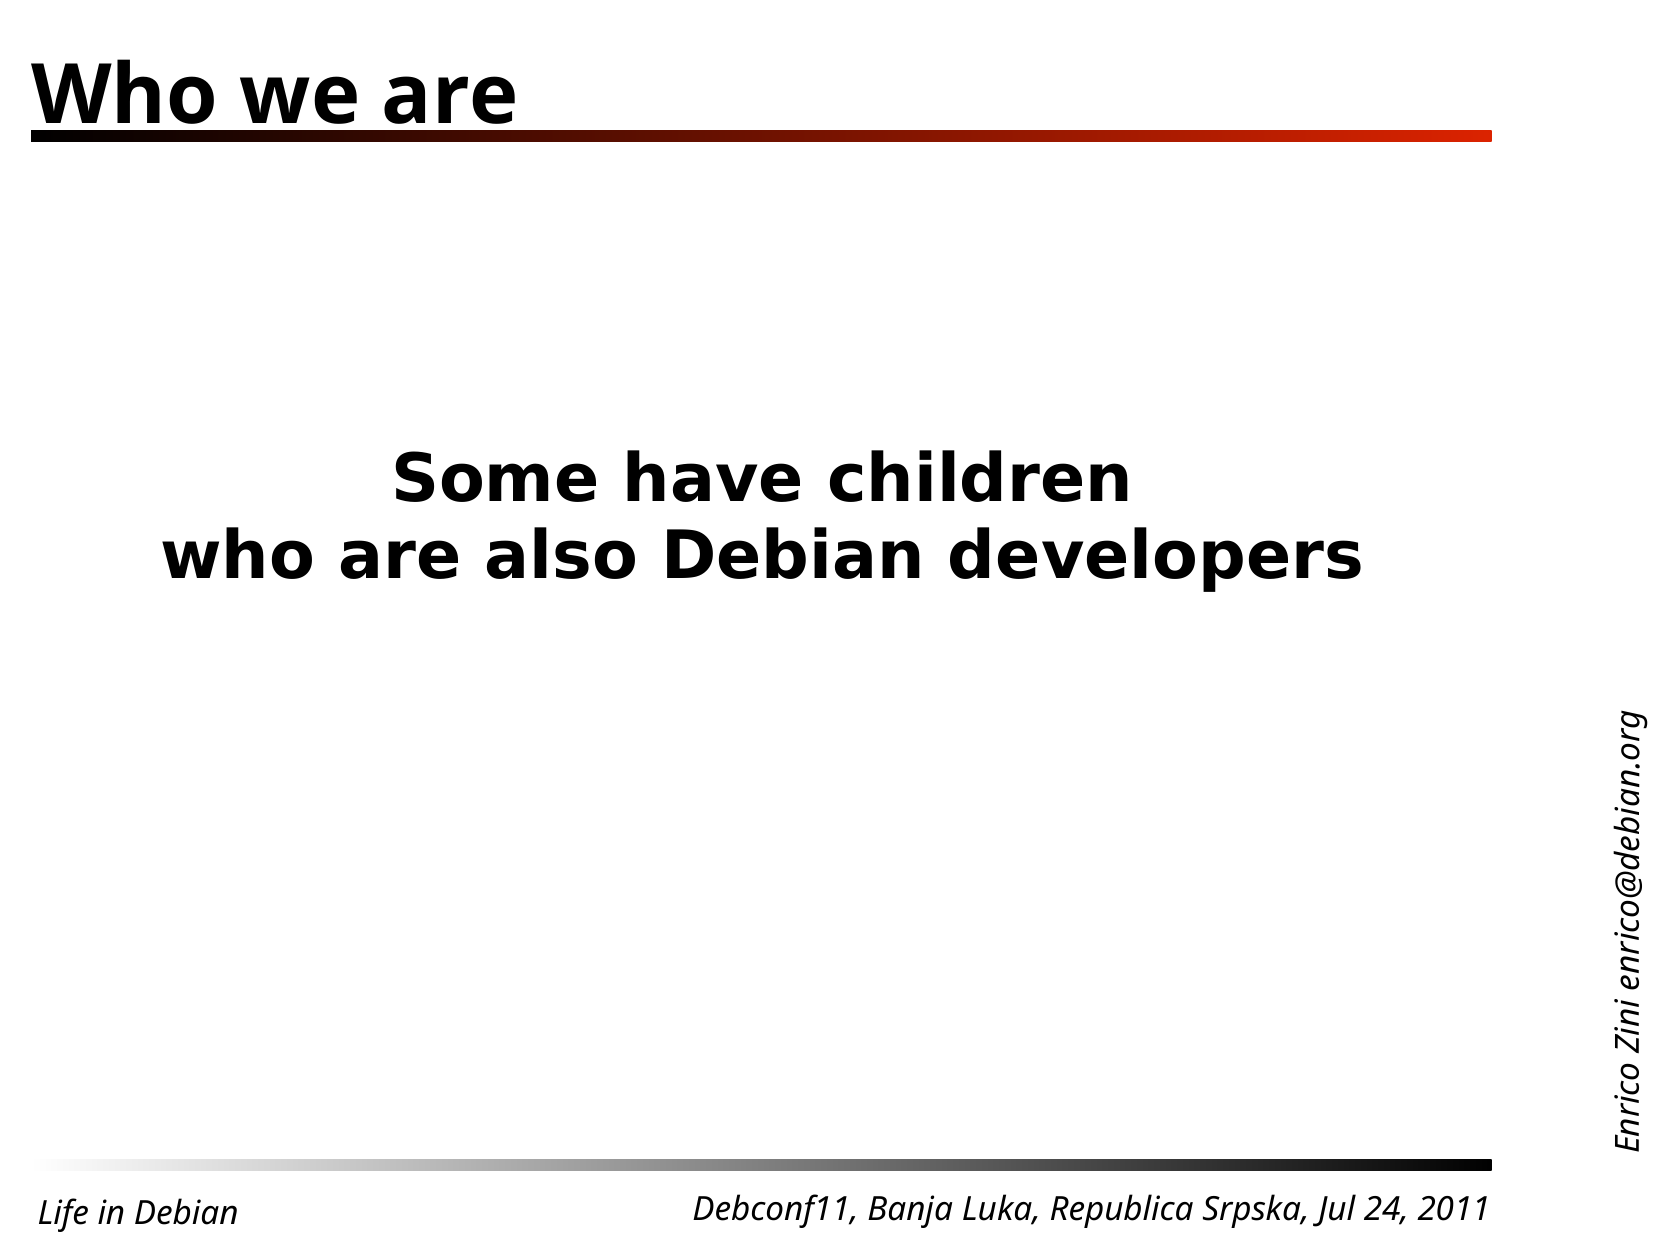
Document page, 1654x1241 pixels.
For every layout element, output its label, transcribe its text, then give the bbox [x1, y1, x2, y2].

text_box Who we are [31, 34, 1438, 168]
text_box Some have children who are also Debian developers [30, 439, 1495, 595]
